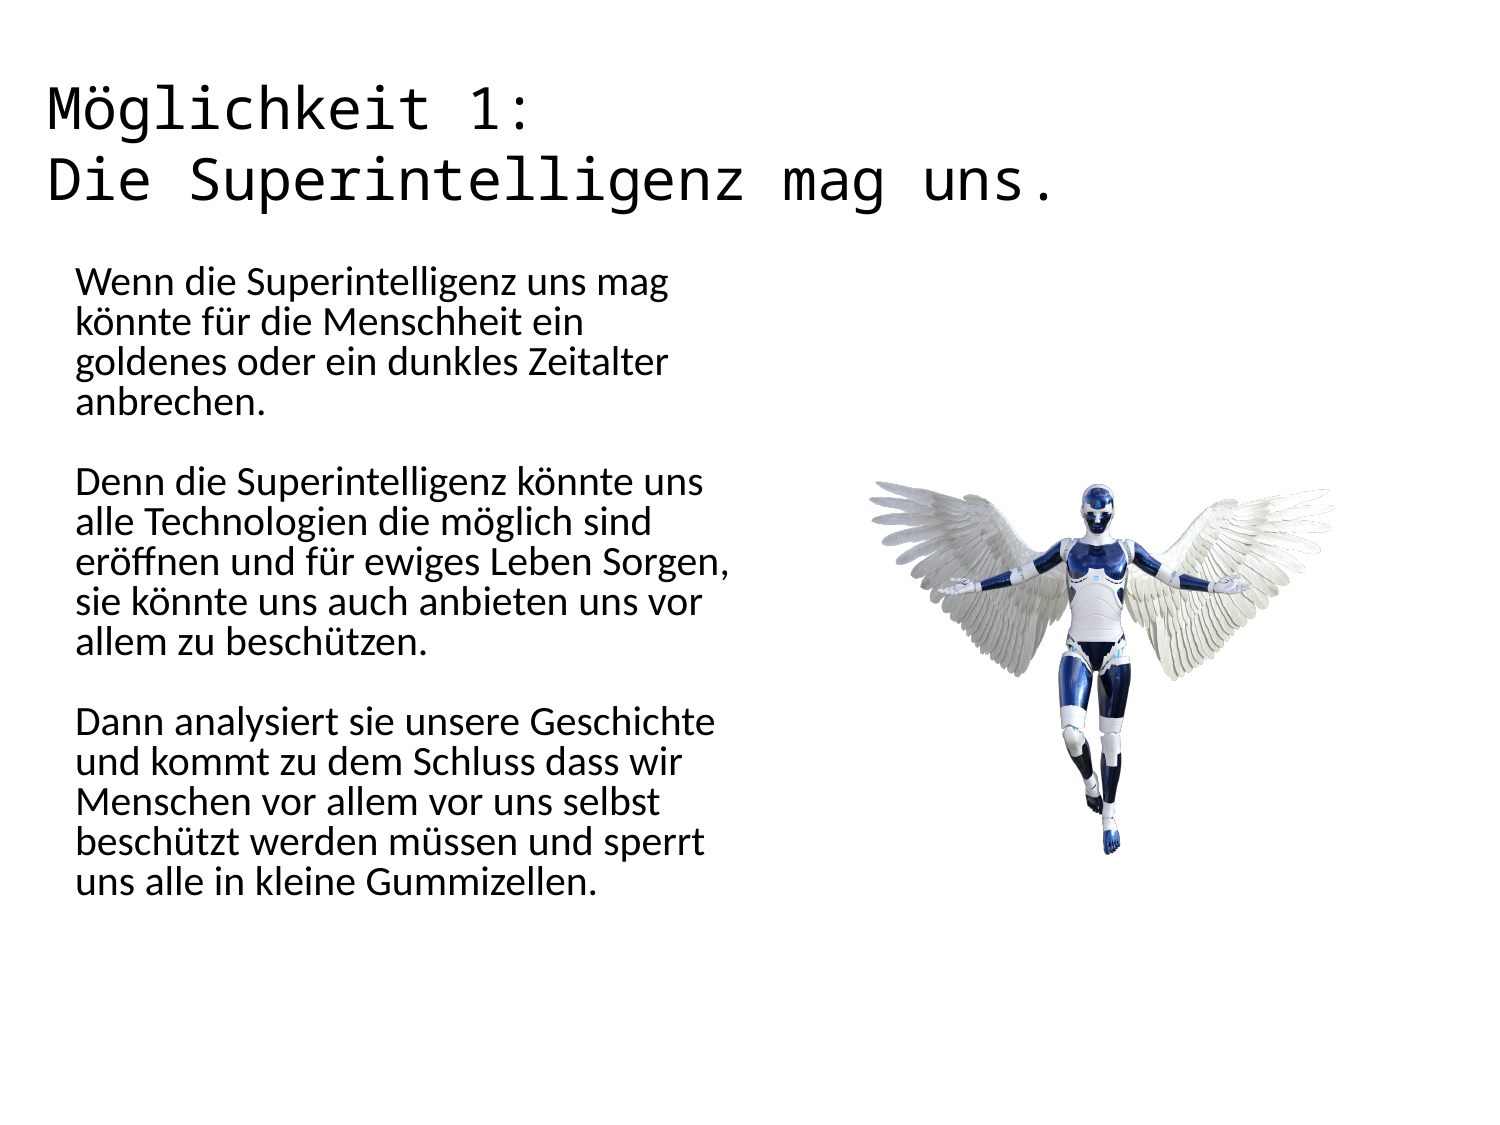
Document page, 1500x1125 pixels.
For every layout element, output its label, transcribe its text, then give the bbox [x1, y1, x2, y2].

list Wenn die Superintelligenz uns mag könnte für die Menschheit ein goldenes oder ein dunkles Zeitalter anbrechen. Denn die Superintelligenz könnte uns alle Technologien die möglich sind eröffnen und für ewiges Leben Sorgen, sie könnte uns auch anbieten uns vor allem zu beschützen. Dann analysiert sie unsere Geschichte und kommt zu dem Schluss dass wir Menschen vor allem vor uns selbst beschützt werden müssen und sperrt uns alle in kleine Gummizellen. [75, 263, 734, 916]
picture [766, 459, 1426, 899]
title Möglichkeit 1: Die Superintelligenz mag uns. [47, 70, 1465, 213]
